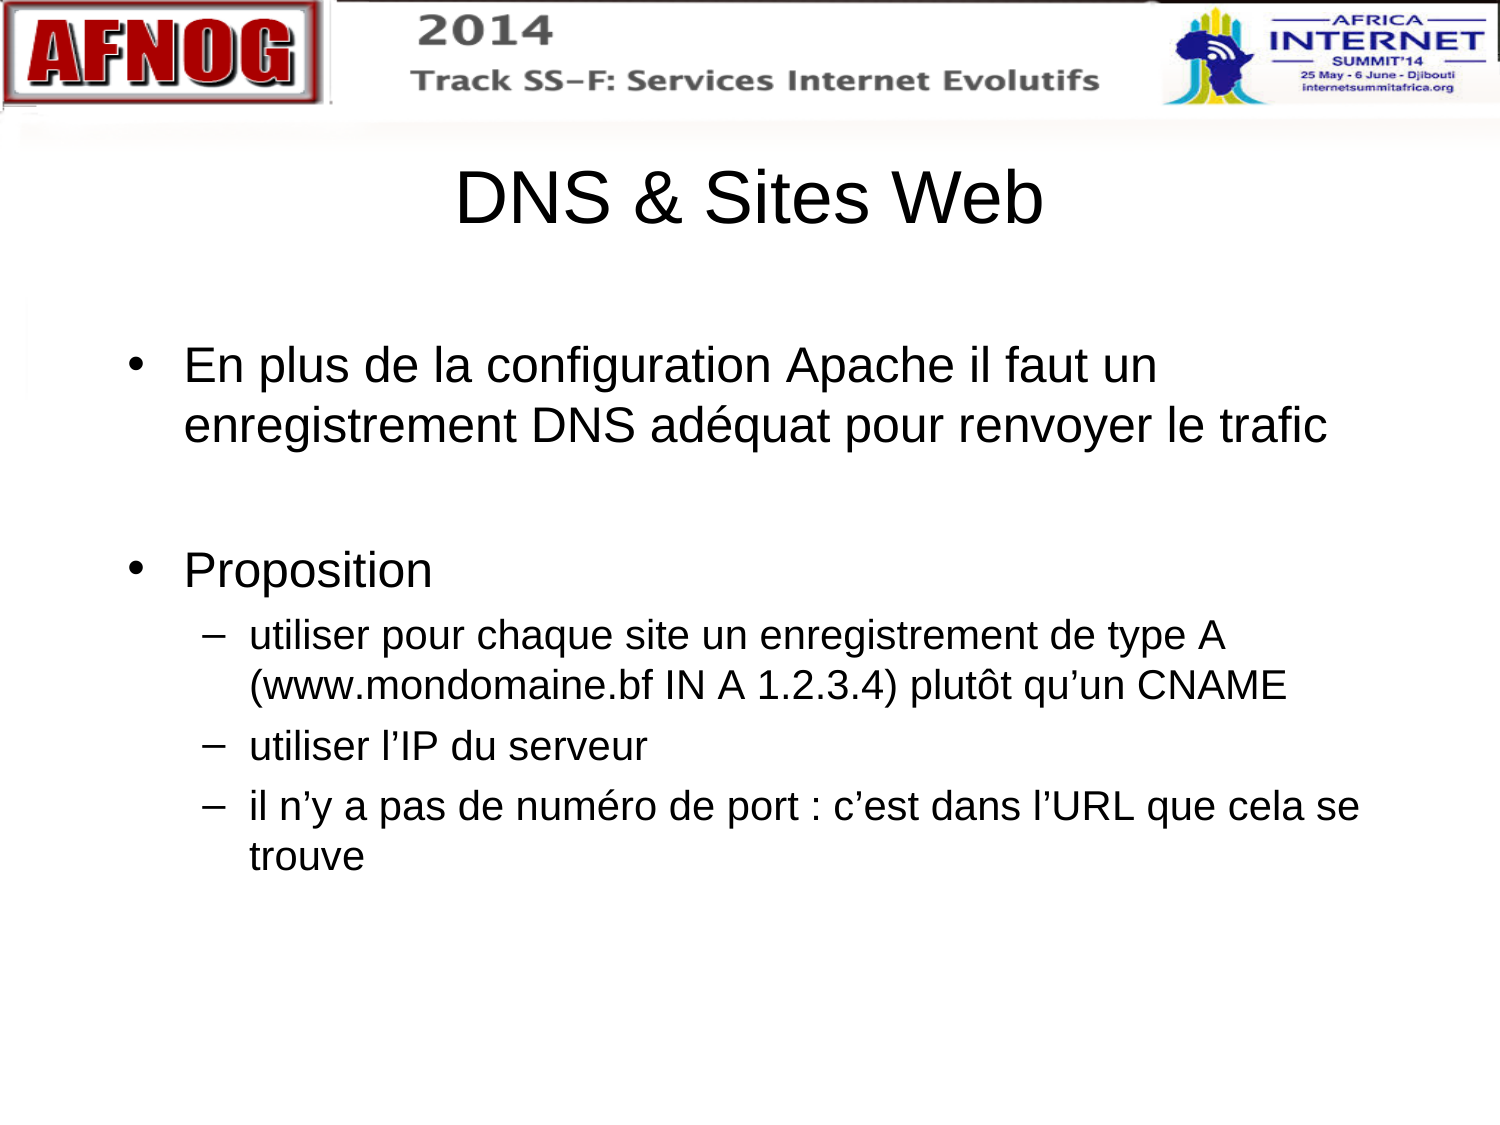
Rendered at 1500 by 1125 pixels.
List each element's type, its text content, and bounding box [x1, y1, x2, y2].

picture [0, 0, 1500, 1125]
list En plus de la configuration Apache il faut un enregistrement DNS adéquat pour renvoyer le trafic Proposition utiliser pour chaque site un enregistrement de type A (www.mondomaine.bf IN A 1.2.3.4) plutôt qu’un CNAME utiliser l’IP du serveur il n’y a pas de numéro de port : c’est dans l’URL que cela se trouve [112, 324, 1388, 1000]
title DNS & Sites Web [112, 99, 1388, 288]
